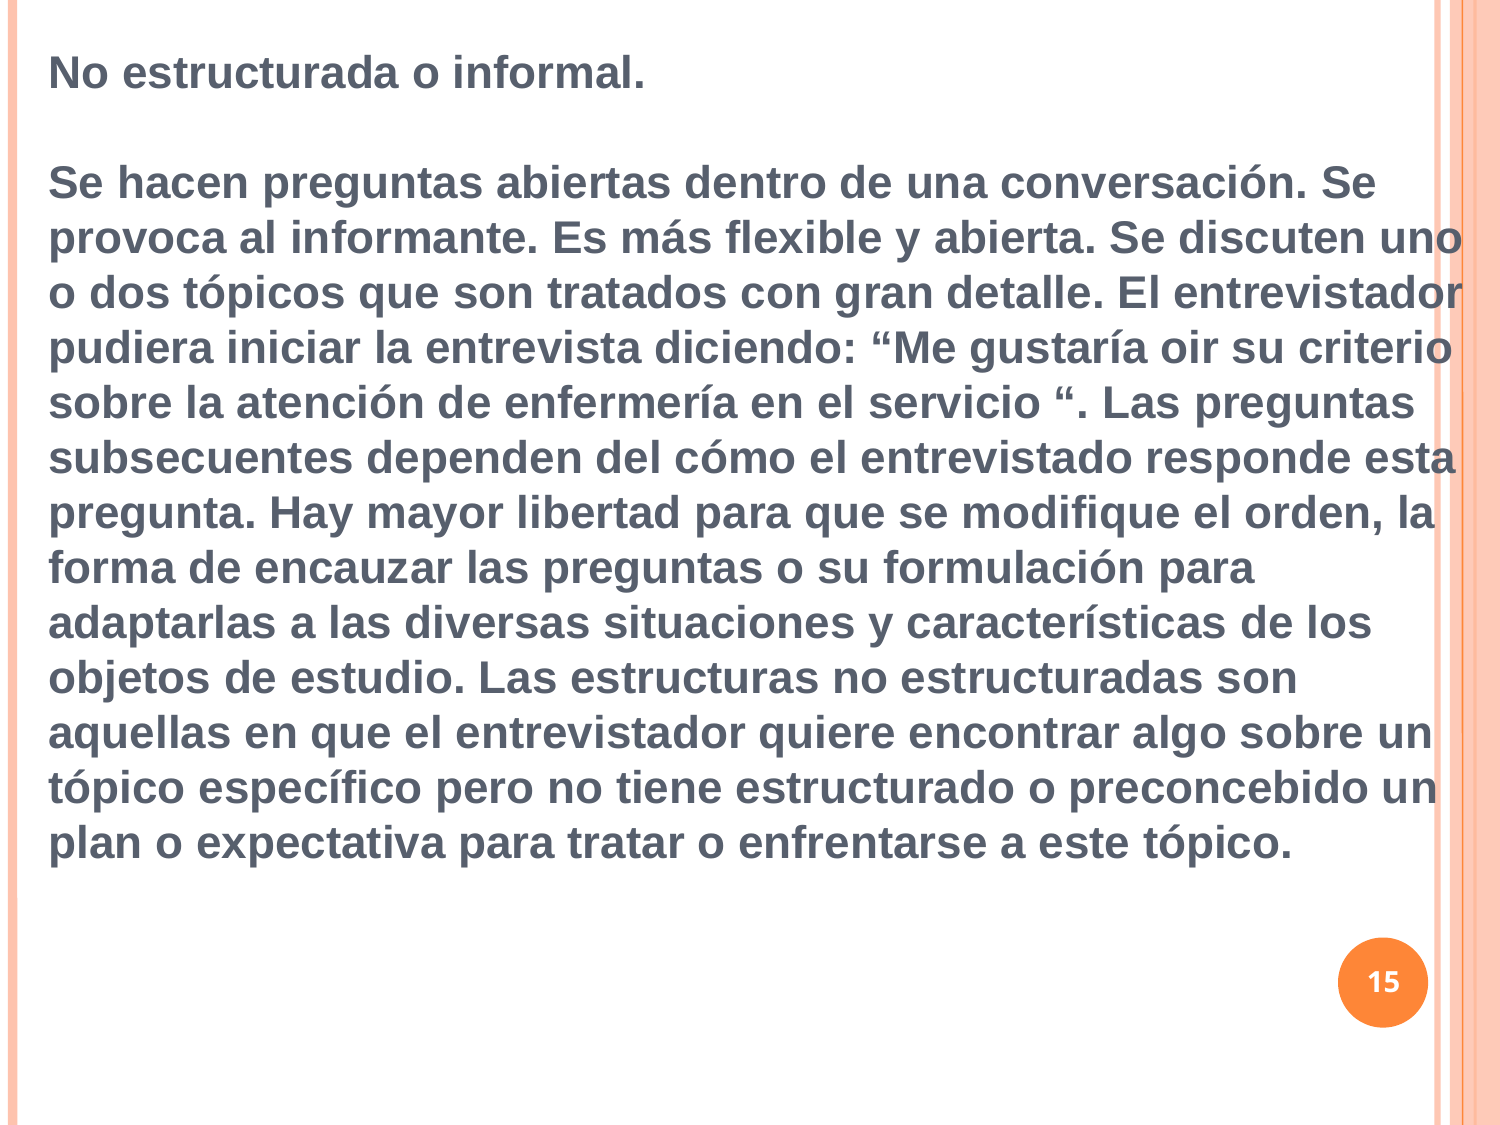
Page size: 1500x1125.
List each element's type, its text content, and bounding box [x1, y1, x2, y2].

title No estructurada o informal. Se hacen preguntas abiertas dentro de una conversación. Se provoca al informante. Es más flexible y abierta. Se discuten uno o dos tópicos que son tratados con gran detalle. El entrevistador pudiera iniciar la entrevista diciendo: “Me gustaría oir su criterio sobre la atención de enfermería en el servicio “. Las preguntas subsecuentes dependen del cómo el entrevistado responde esta pregunta. Hay mayor libertad para que se modifique el orden, la forma de encauzar las preguntas o su formulación para adaptarlas a las diversas situaciones y características de los objetos de estudio. Las estructuras no estructuradas son aquellas en que el entrevistador quiere encontrar algo sobre un tópico específico pero no tiene estructurado o preconcebido un plan o expectativa para tratar o enfrentarse a este tópico. [33, 35, 1500, 962]
text_box <número> [1333, 940, 1434, 1027]
